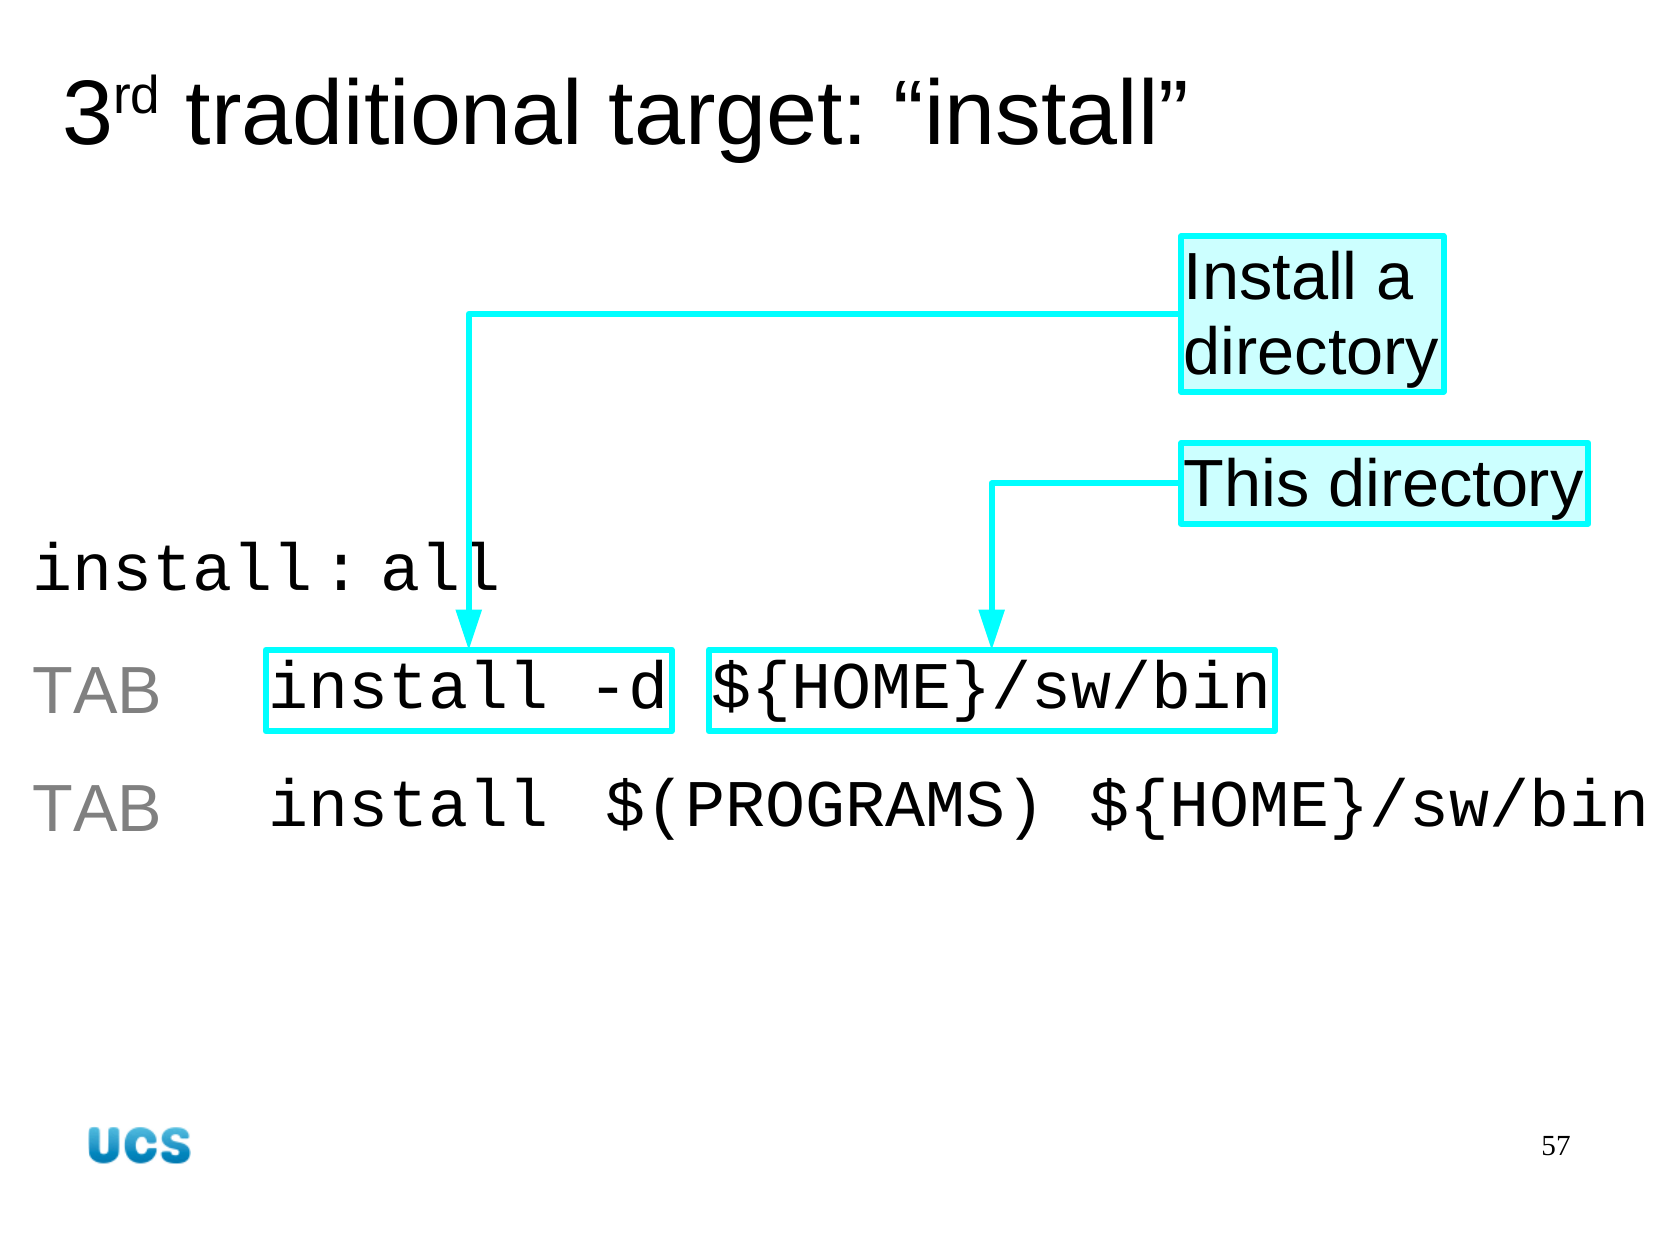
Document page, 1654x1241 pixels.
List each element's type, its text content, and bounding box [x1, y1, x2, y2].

text_box TAB [29, 649, 166, 731]
text_box : [318, 531, 365, 614]
text_box install [265, 767, 552, 850]
text_box TAB [29, 767, 166, 849]
text_box ${HOME}/sw/bin [1086, 767, 1653, 850]
text_box This directory [1181, 442, 1589, 524]
text_box $(PROGRAMS) [602, 767, 1049, 850]
text_box 3rd traditional target: “install” [59, 59, 1194, 172]
text_box all [472, 531, 504, 613]
text_box all [377, 531, 466, 613]
picture [88, 1126, 191, 1165]
text_box Install a directory [1181, 236, 1444, 392]
text_box install [29, 531, 316, 614]
text_box ${HOME}/sw/bin [708, 649, 1275, 732]
text_box install -d [265, 649, 672, 732]
